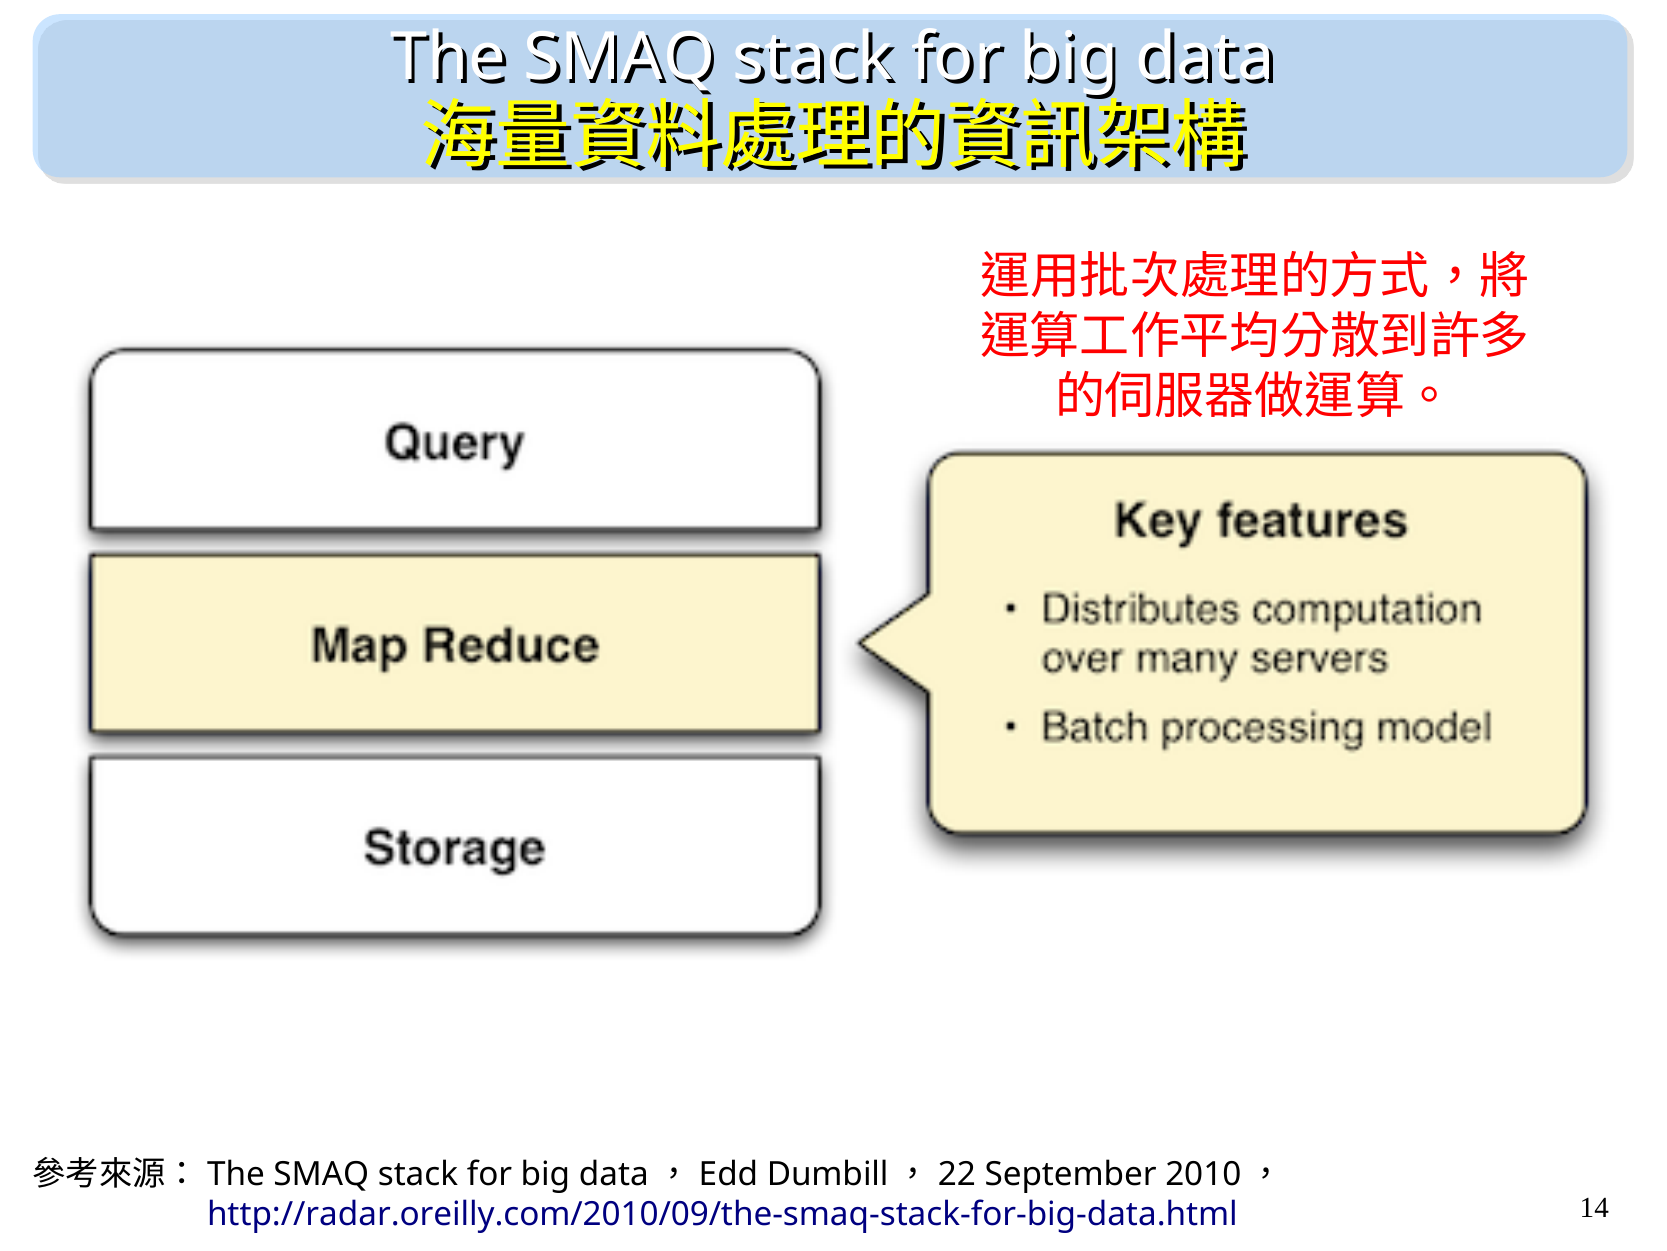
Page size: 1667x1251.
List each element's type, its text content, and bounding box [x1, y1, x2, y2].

text_box 運用批次處理的方式，將運算工作平均分散到許多的伺服器做運算。 [944, 236, 1565, 432]
text_box 參考來源：The SMAQ stack for big data，Edd Dumbill，22 September 2010， http://radar.oreilly.com/2010/09/the-smaq-stack-for-big-data.html [18, 1145, 1596, 1240]
text_box [32, 14, 1628, 178]
title The SMAQ stack for big data 海量資料處理的資訊架構 [125, 19, 1542, 178]
picture [29, 295, 1657, 1004]
